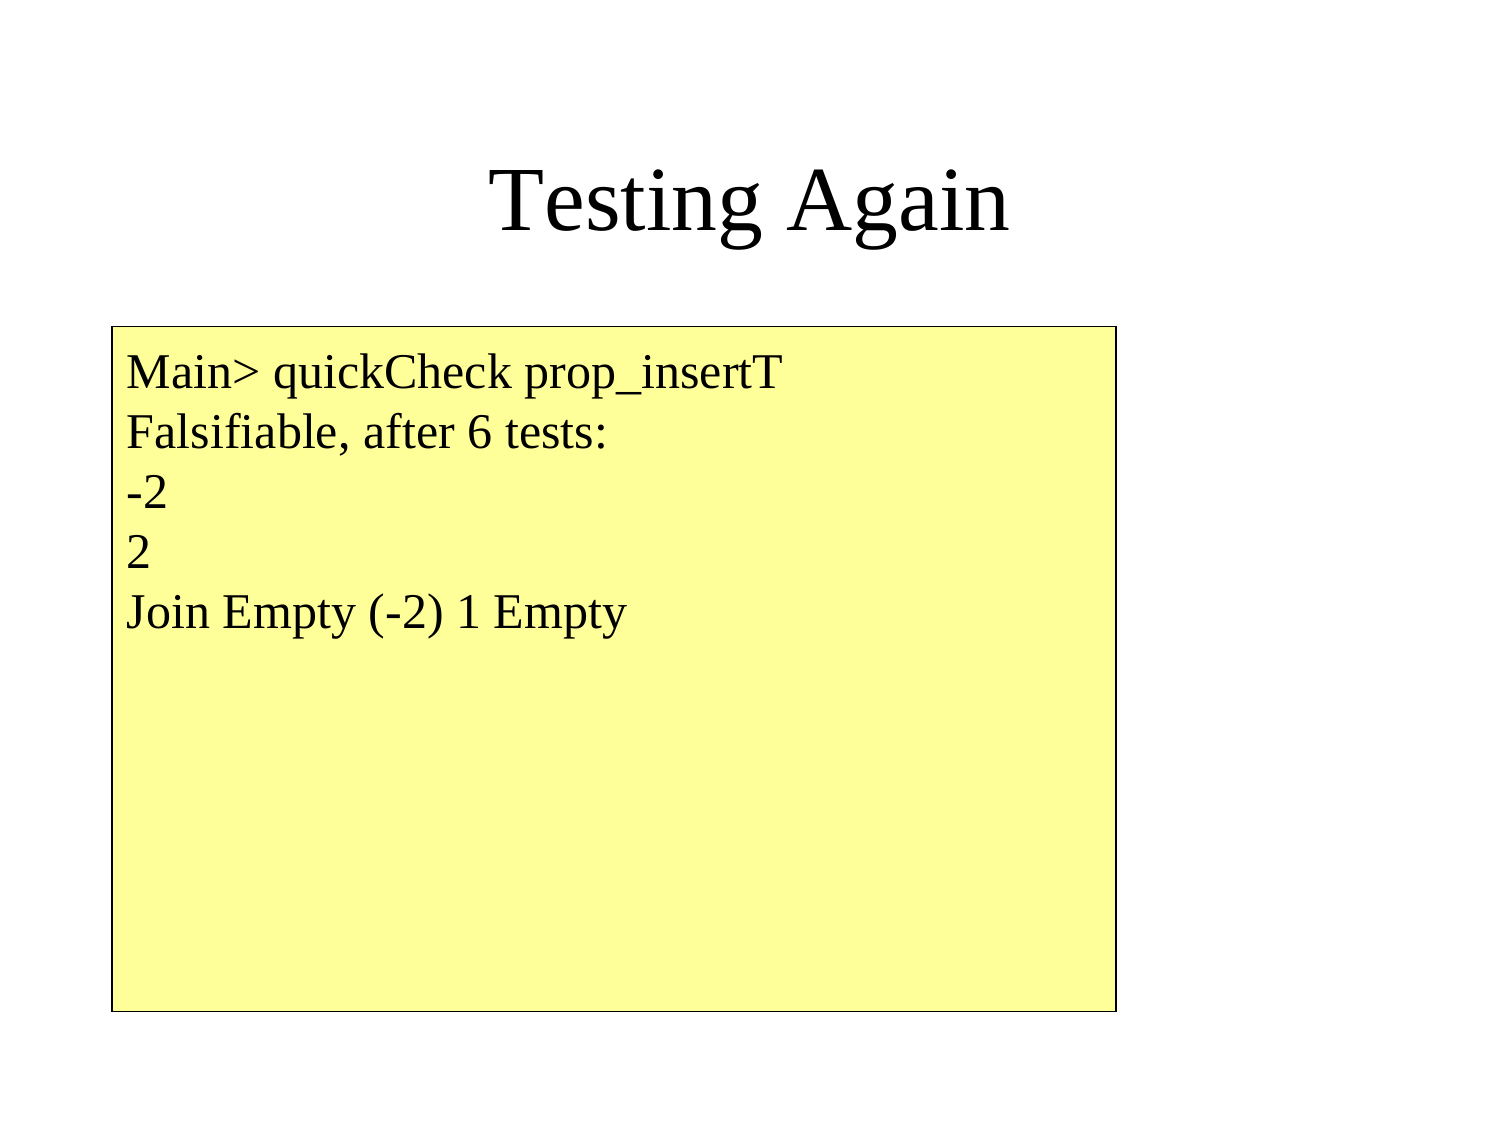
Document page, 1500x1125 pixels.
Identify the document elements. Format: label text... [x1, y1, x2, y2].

text_box Main> quickCheck prop_insertT Falsifiable, after 6 tests: -2 2 Join Empty (-2) 1 Empty [112, 326, 1117, 1012]
title Testing Again [112, 99, 1388, 288]
